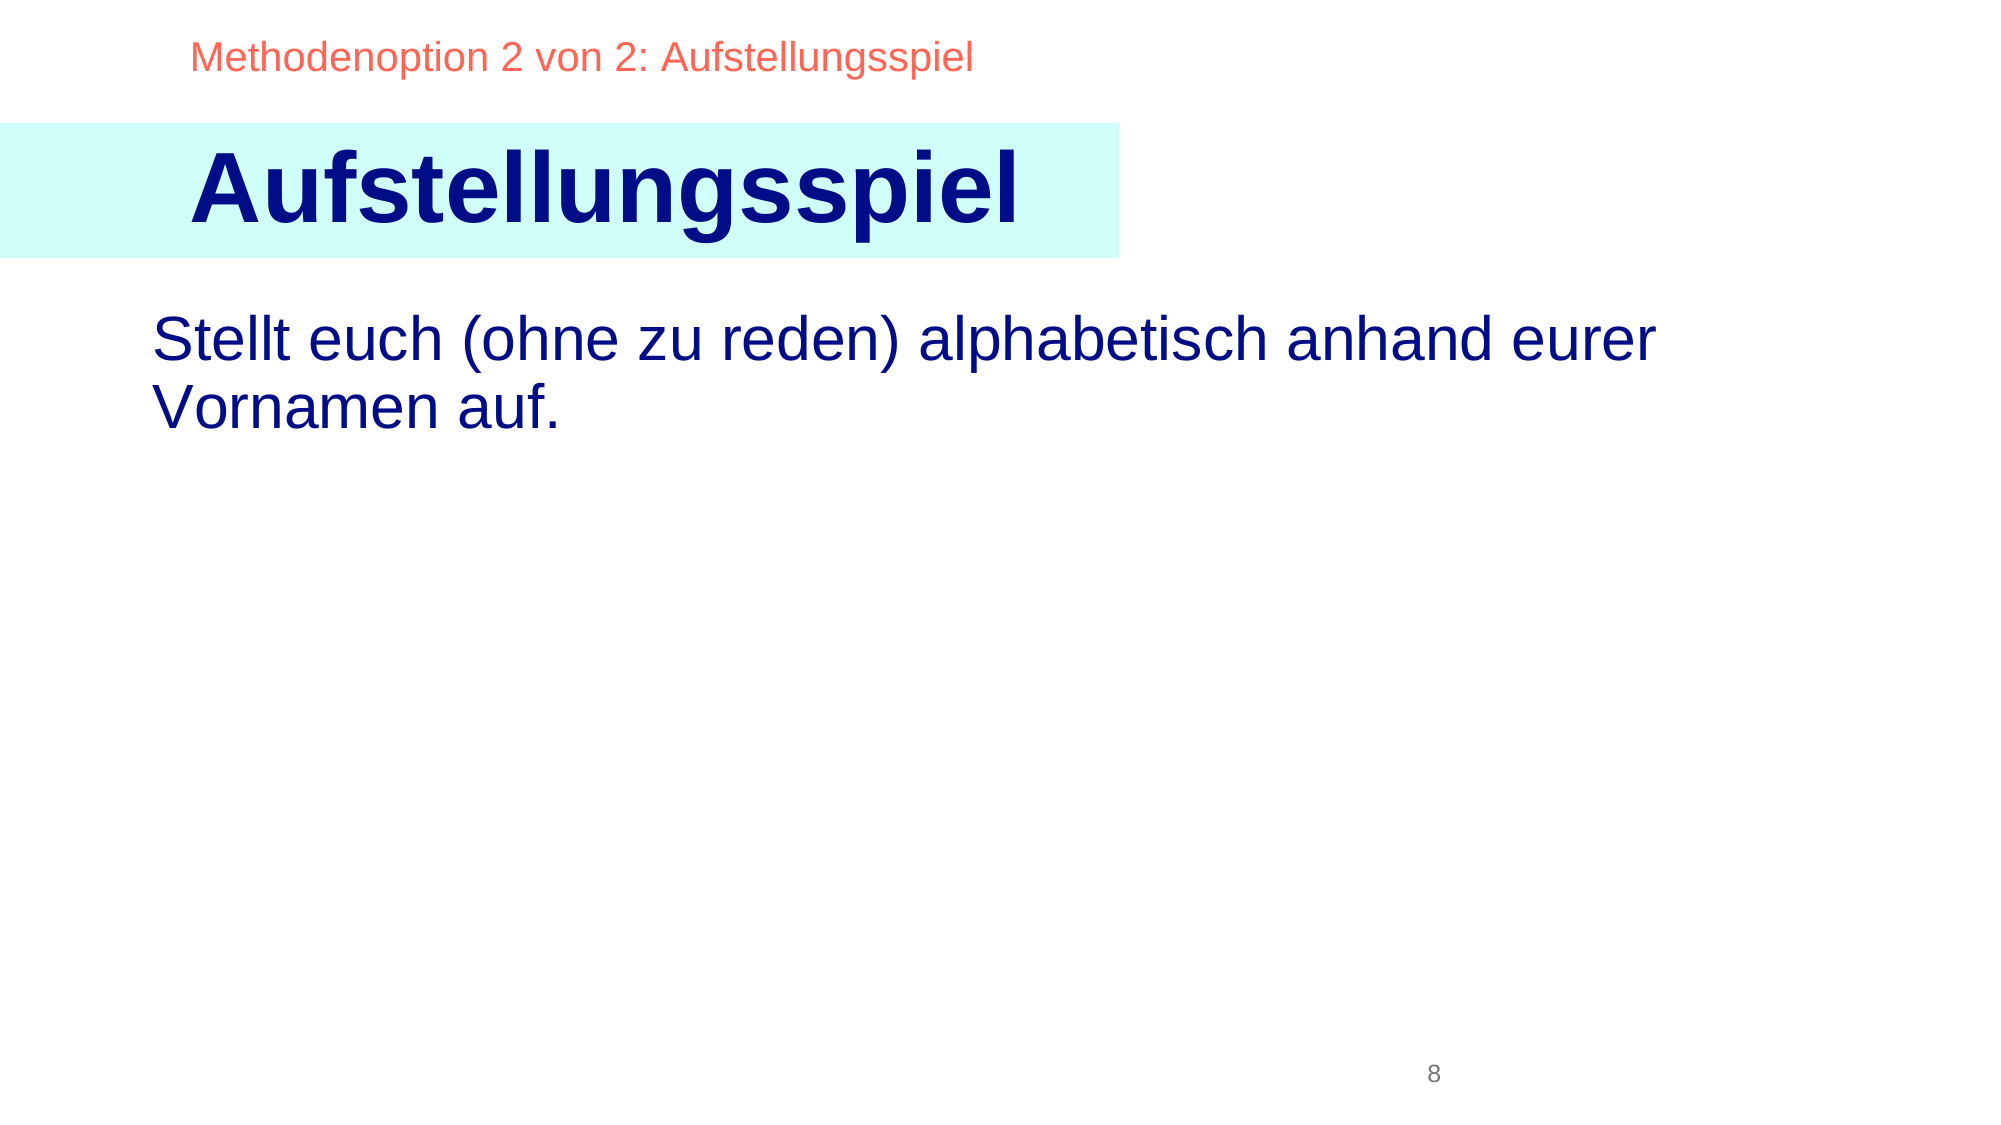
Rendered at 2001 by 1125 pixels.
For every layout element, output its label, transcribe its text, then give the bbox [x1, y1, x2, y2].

list Stellt euch (ohne zu reden) alphabetisch anhand eurer Vornamen auf. [137, 299, 1863, 1014]
list Aufstellungsspiel [137, 129, 1093, 258]
list Methodenoption 2 von 2: Aufstellungsspiel [137, 27, 1119, 107]
